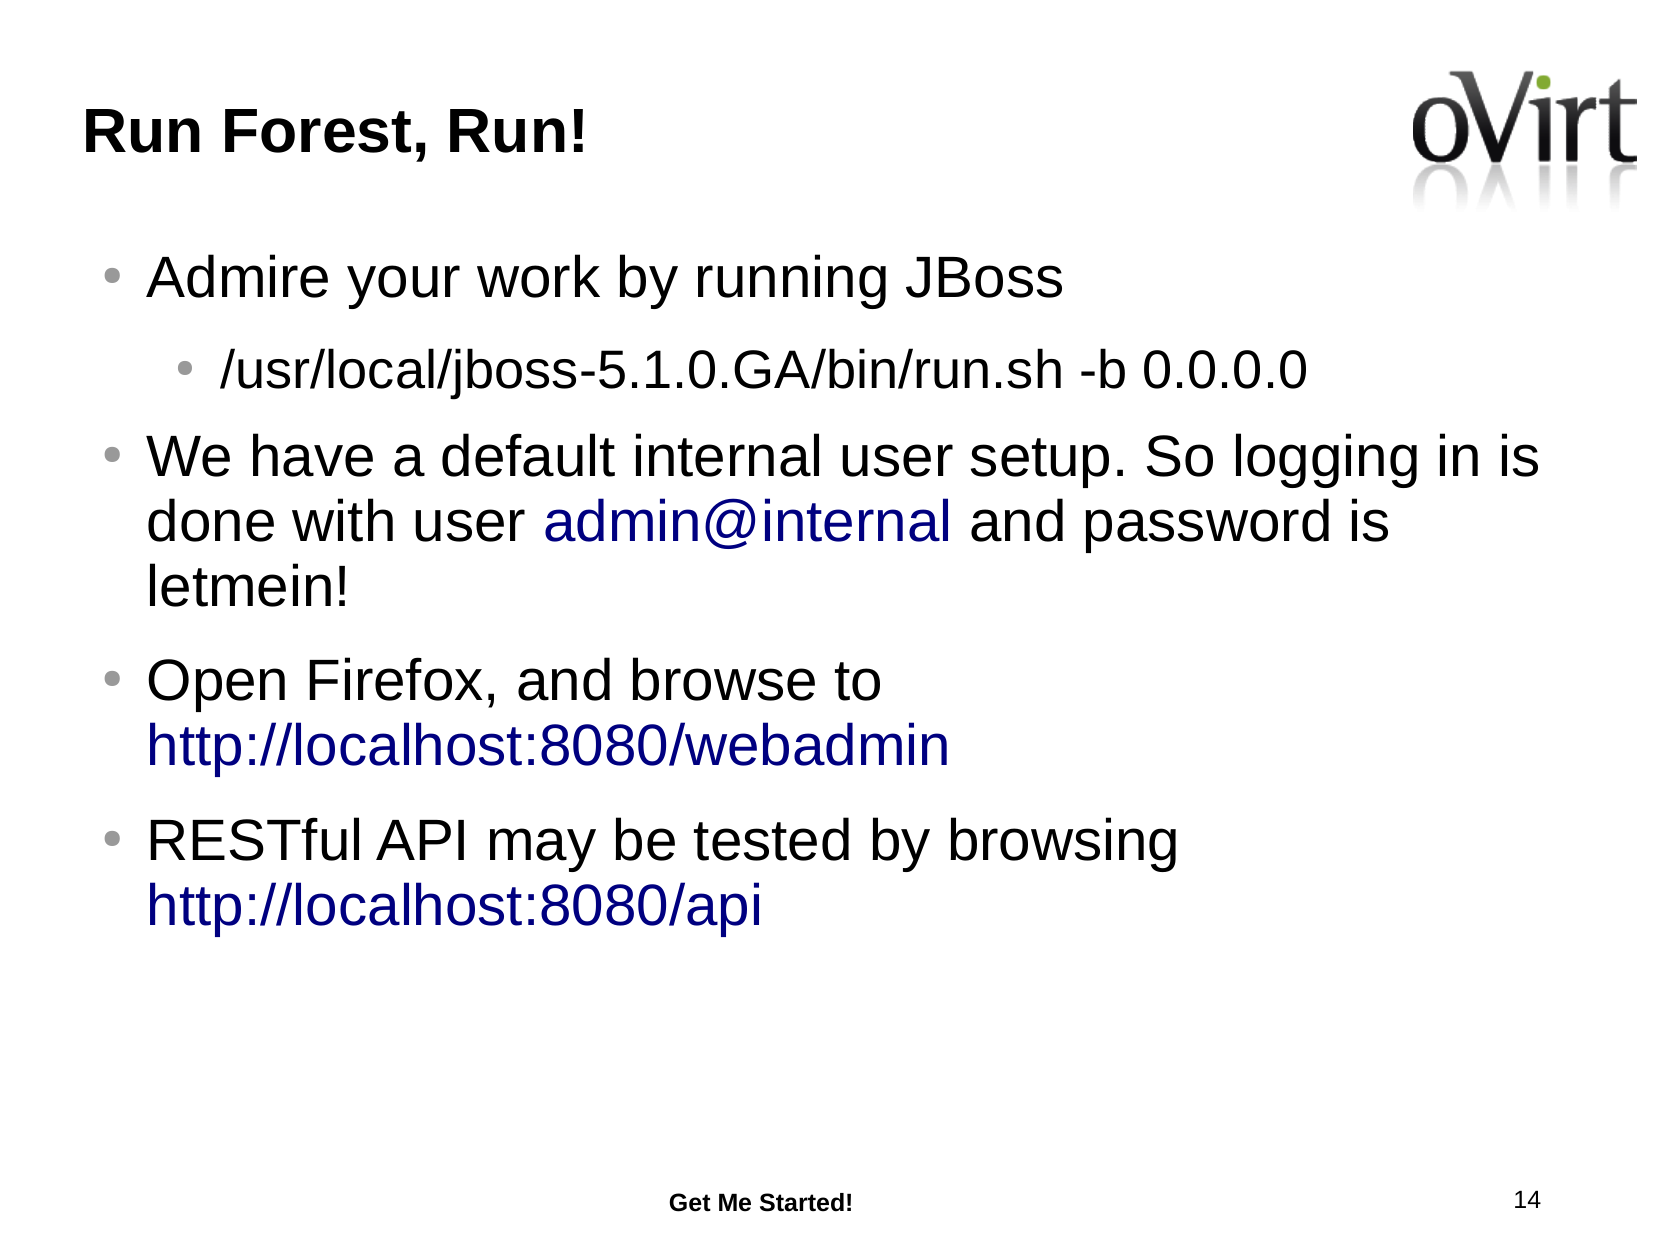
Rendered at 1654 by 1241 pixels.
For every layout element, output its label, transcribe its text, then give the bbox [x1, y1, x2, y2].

picture [1413, 63, 1637, 212]
title Run Forest, Run! [82, 37, 1303, 226]
list Admire your work by running JBoss /usr/local/jboss-5.1.0.GA/bin/run.sh -b 0.0.0.0 We have a default internal user setup. So logging in is done with user admin@internal and password is letmein! Open Firefox, and browse to http://localhost:8080/webadmin RESTful API may be tested by browsing http://localhost:8080/api [86, 244, 1576, 1039]
